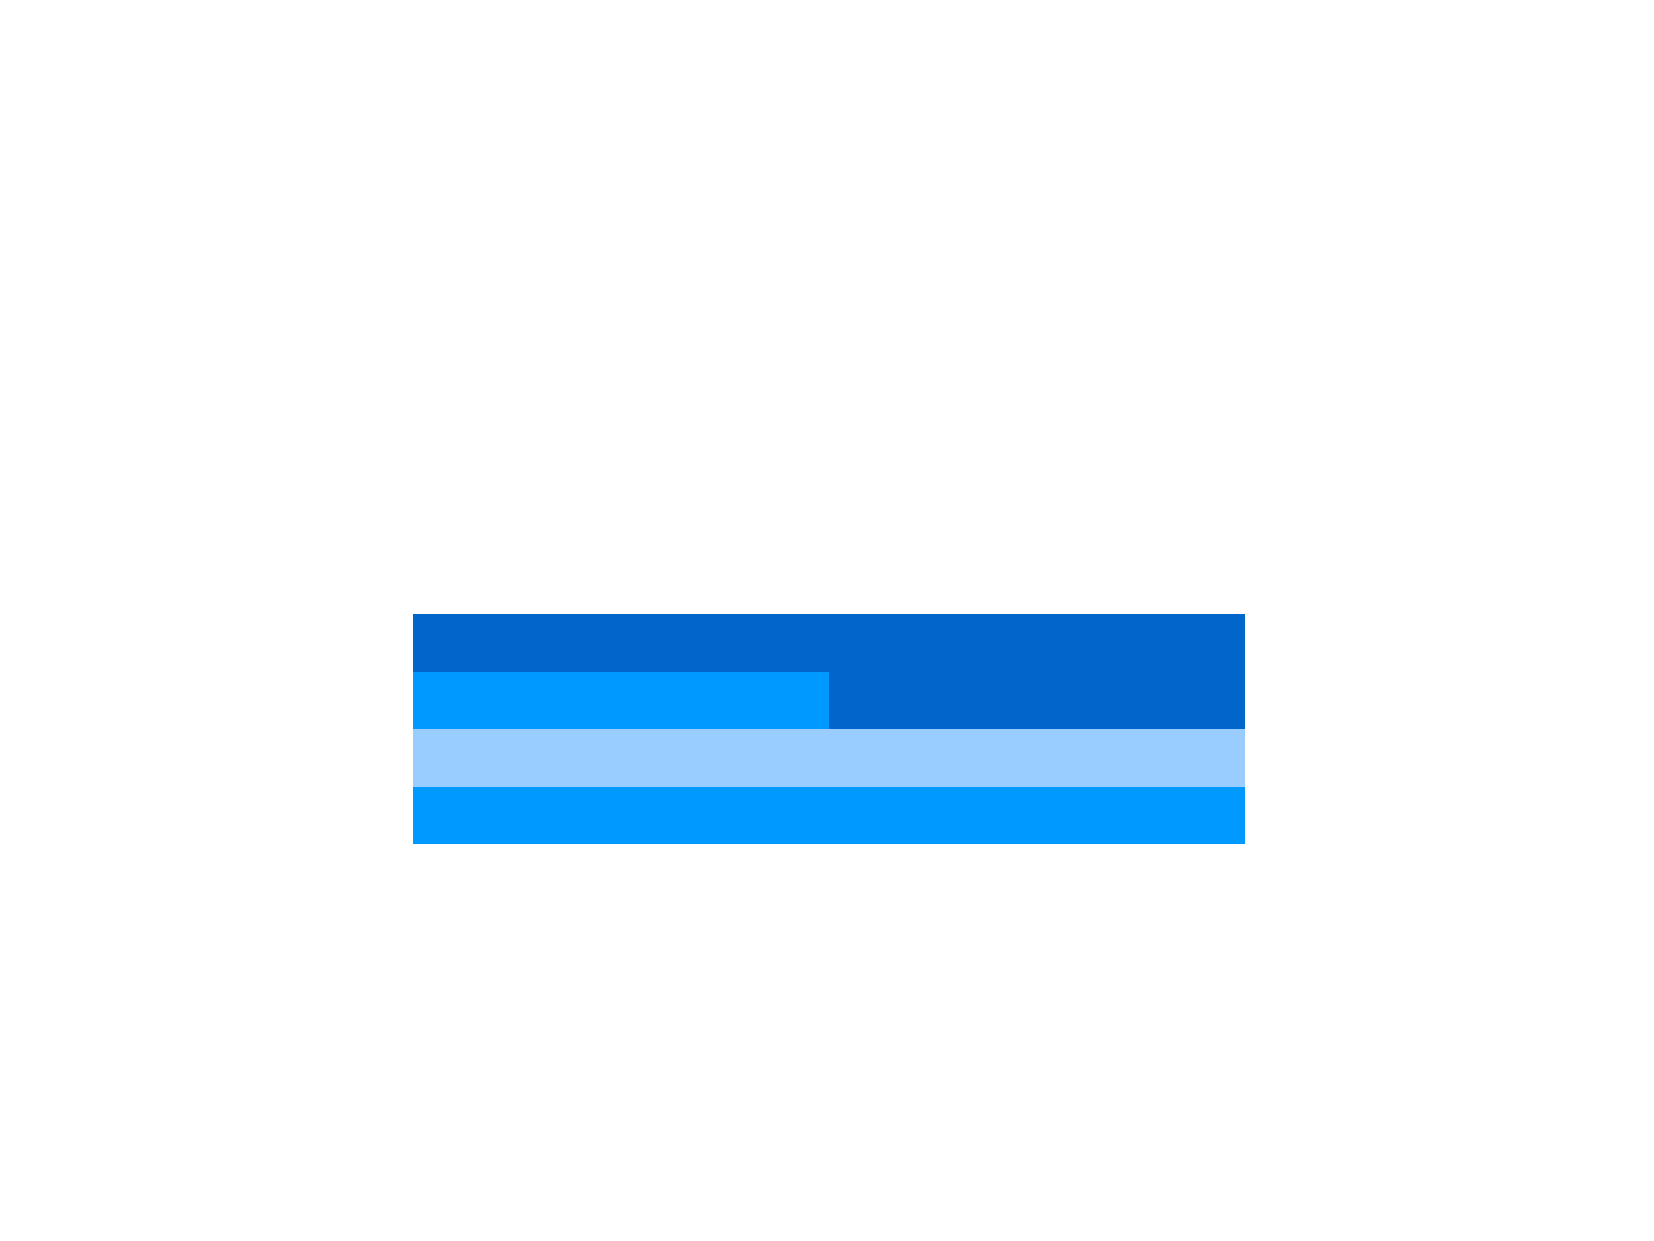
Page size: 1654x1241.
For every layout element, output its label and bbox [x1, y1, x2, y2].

table_cell [413, 787, 829, 844]
table_cell [413, 672, 829, 729]
table_cell [413, 729, 829, 787]
table_cell [829, 787, 1245, 844]
table_header [413, 614, 829, 672]
table_cell [829, 729, 1245, 787]
table_header [829, 614, 1245, 729]
